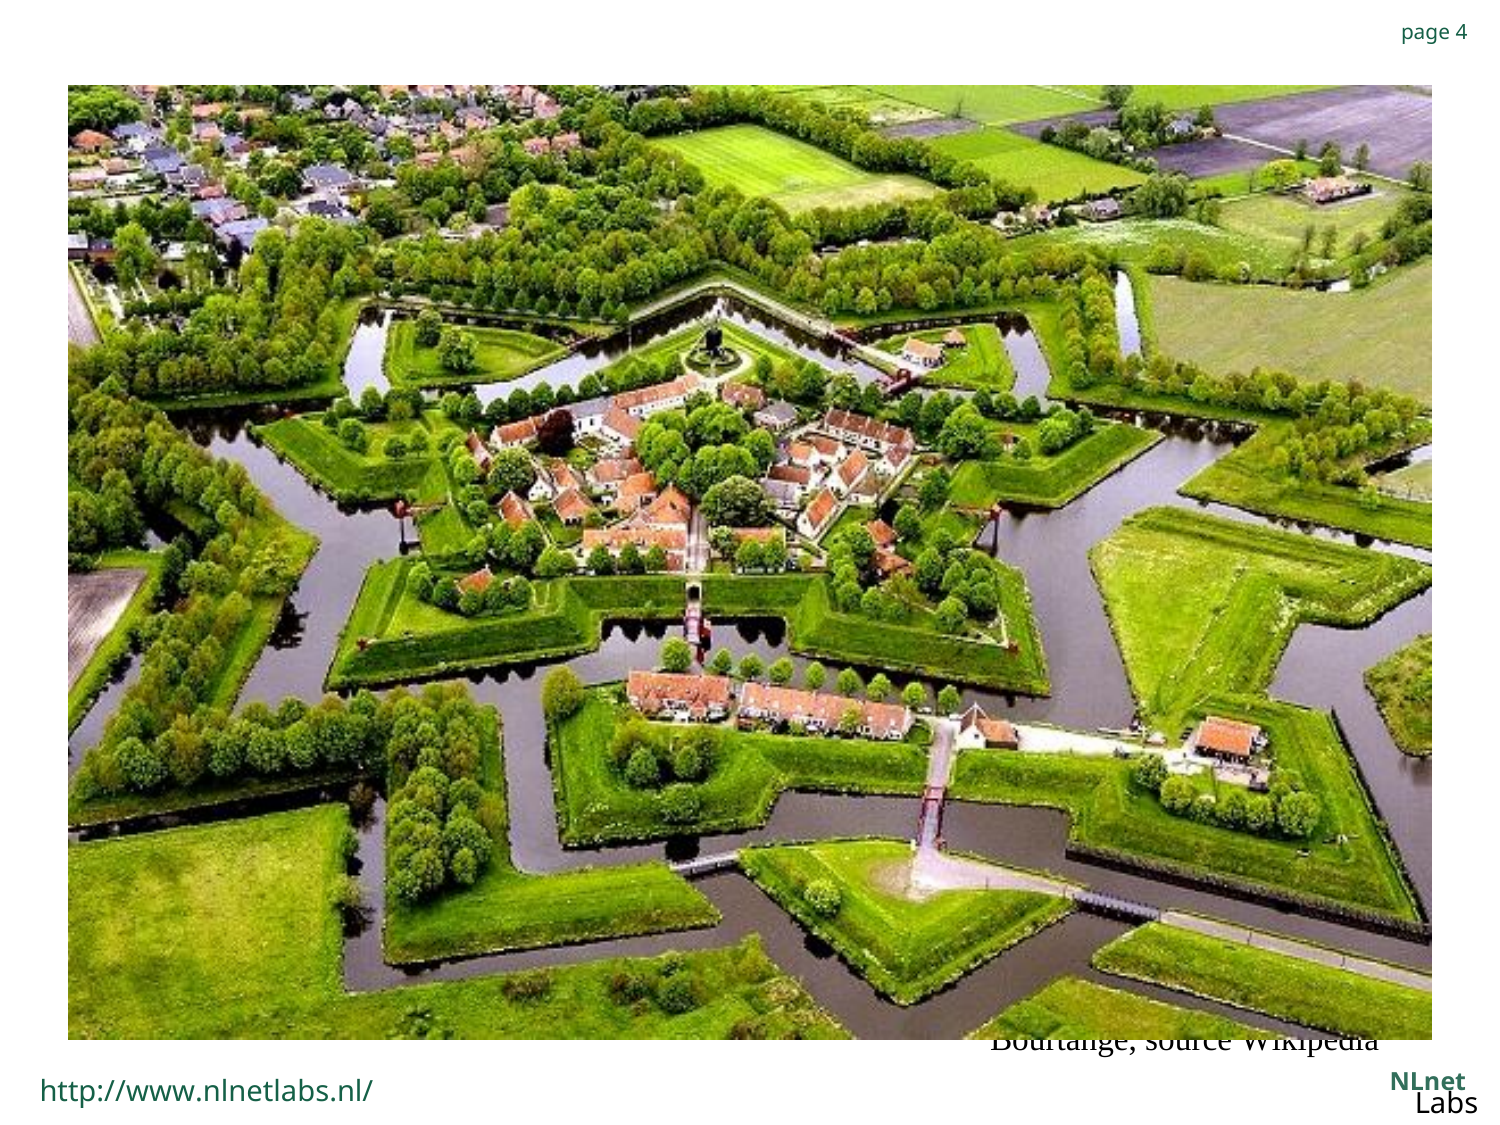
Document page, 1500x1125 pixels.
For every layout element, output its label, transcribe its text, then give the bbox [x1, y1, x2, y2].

picture [68, 85, 1432, 1040]
text_box Bourtange, source Wikipedia [975, 1040, 1395, 1066]
